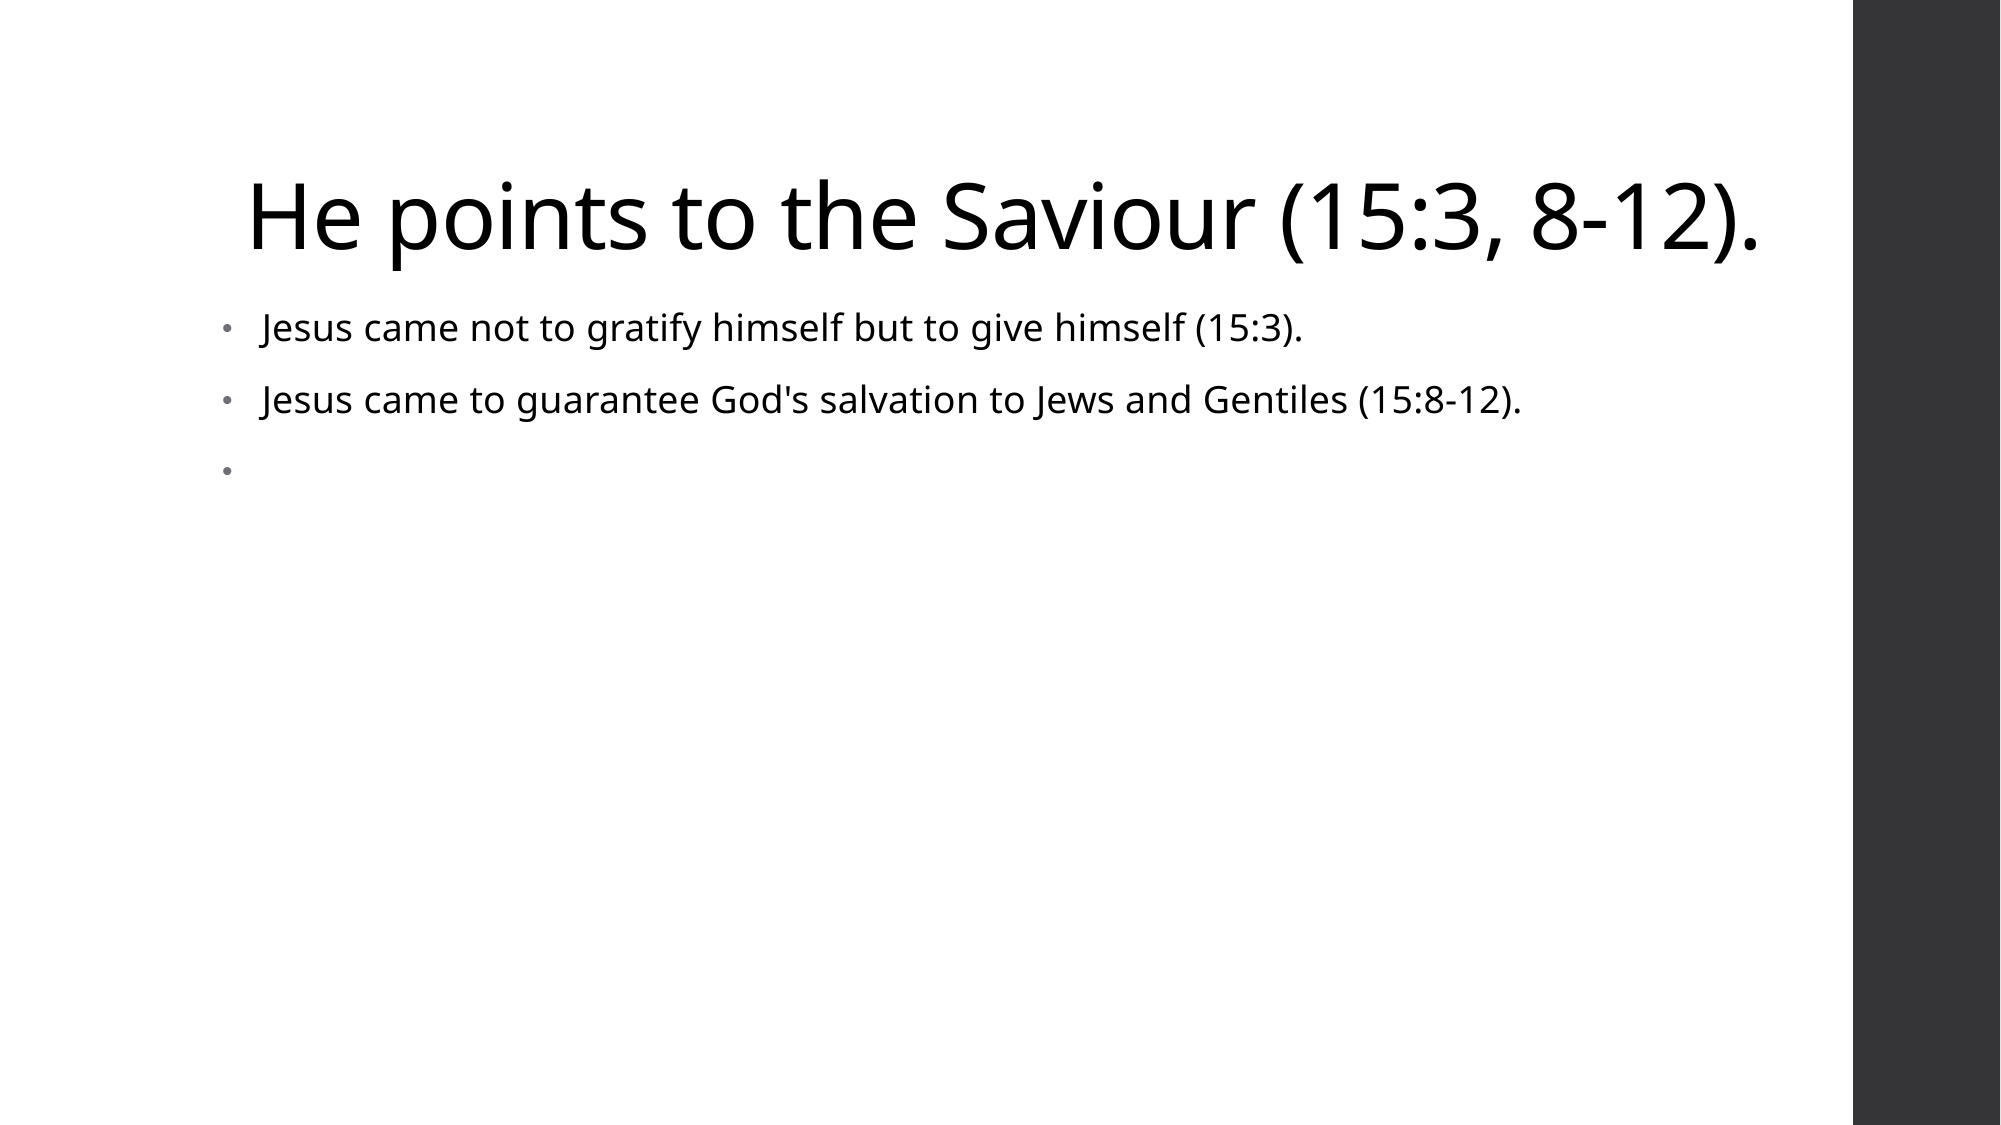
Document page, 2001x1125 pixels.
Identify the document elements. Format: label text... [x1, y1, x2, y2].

title He points to the Saviour (15:3, 8-12). [206, 60, 1797, 278]
list Jesus came not to gratify himself but to give himself (15:3). Jesus came to guarantee God's salvation to Jews and Gentiles (15:8-12). [206, 299, 1617, 1014]
